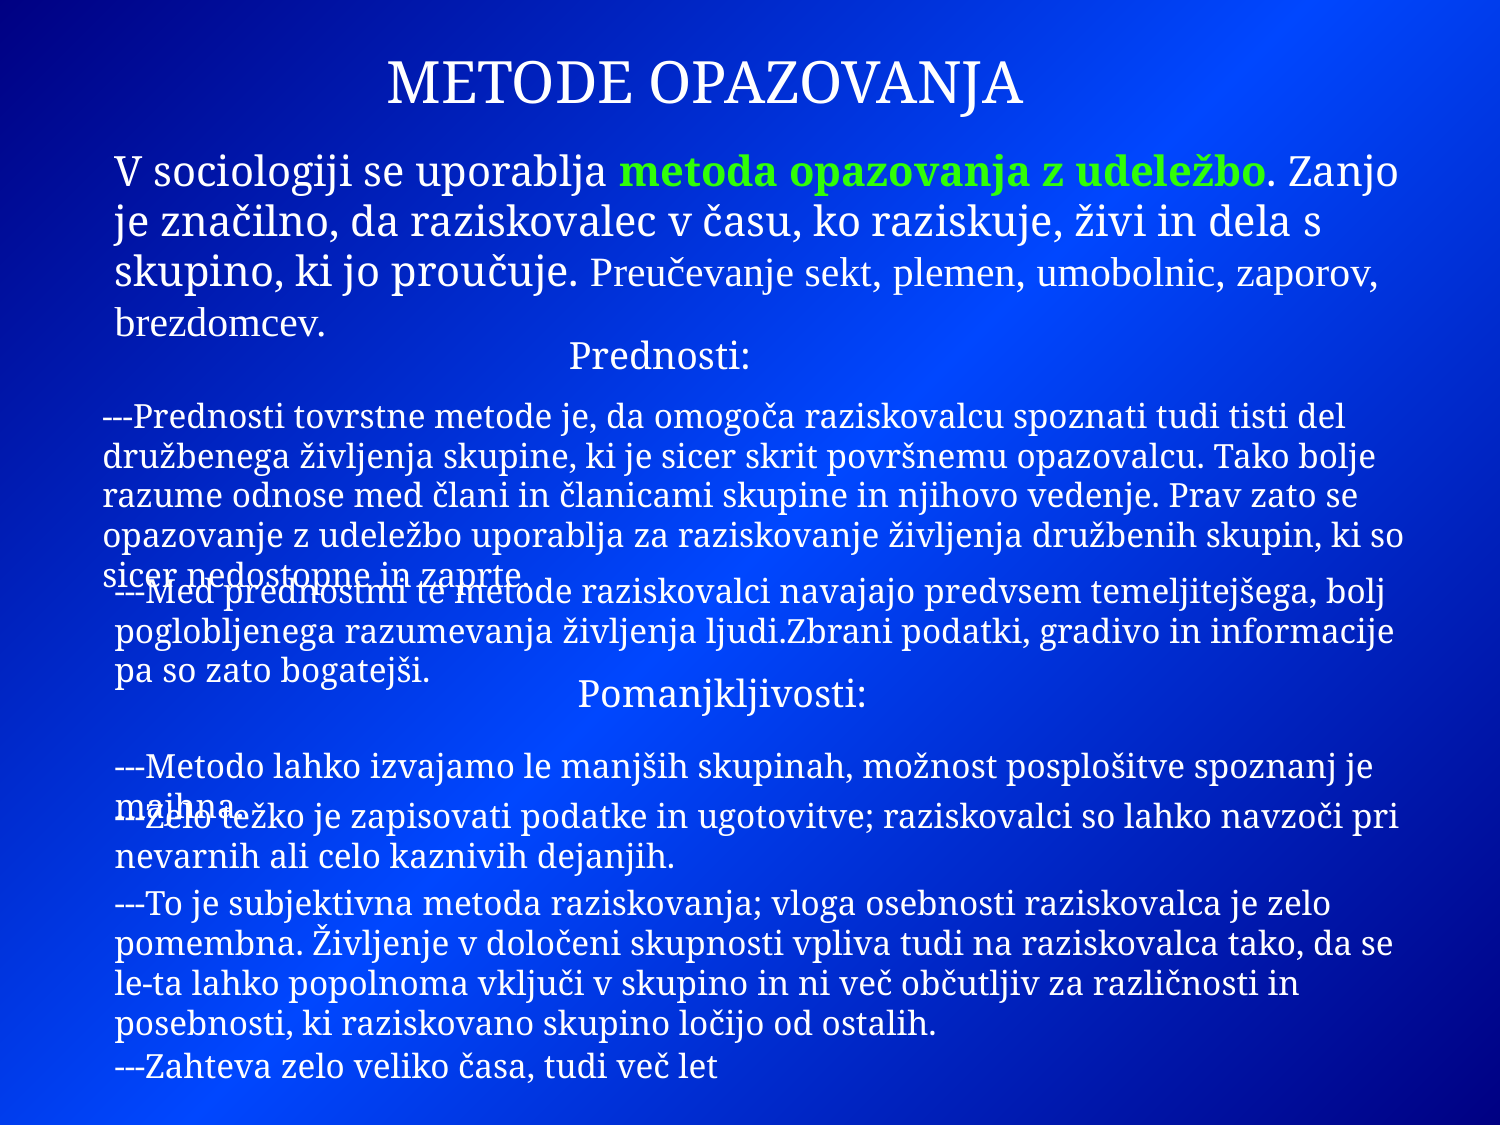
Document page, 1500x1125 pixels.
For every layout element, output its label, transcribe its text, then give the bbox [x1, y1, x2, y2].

text_box ---Zahteva zelo veliko časa, tudi več let [99, 1037, 1438, 1093]
text_box Pomanjkljivosti: [87, 662, 1425, 723]
text_box ---To je subjektivna metoda raziskovanja; vloga osebnosti raziskovalca je zelo pomembna. Življenje v določeni skupnosti vpliva tudi na raziskovalca tako, da se le-ta lahko popolnoma vključi v skupino in ni več občutljiv za različnosti in posebnosti, ki raziskovano skupino ločijo od ostalih. [99, 874, 1438, 1037]
text_box ---Zelo težko je zapisovati podatke in ugotovitve; raziskovalci so lahko navzoči pri nevarnih ali celo kaznivih dejanjih. [99, 787, 1438, 874]
text_box V sociologiji se uporablja metoda opazovanja z udeležbo. Zanjo je značilno, da raziskovalec v času, ko raziskuje, živi in dela s skupino, ki jo proučuje. Preučevanje sekt, plemen, umobolnic, zaporov, brezdomcev. [99, 137, 1438, 353]
text_box ---Med prednostmi te metode raziskovalci navajajo predvsem temeljitejšega, bolj poglobljenega razumevanja življenja ljudi.Zbrani podatki, gradivo in informacije pa so zato bogatejši. [99, 562, 1438, 698]
text_box ---Prednosti tovrstne metode je, da omogoča raziskovalcu spoznati tudi tisti del družbenega življenja skupine, ki je sicer skrit površnemu opazovalcu. Tako bolje razume odnose med člani in članicami skupine in njihovo vedenje. Prav zato se opazovanje z udeležbo uporablja za raziskovanje življenja družbenih skupin, ki so sicer nedostopne in zaprte. [87, 387, 1425, 602]
text_box METODE OPAZOVANJA [37, 37, 1450, 123]
text_box ---Metodo lahko izvajamo le manjših skupinah, možnost posplošitve spoznanj je majhna. [99, 737, 1438, 787]
text_box Prednosti: [74, 324, 1413, 385]
